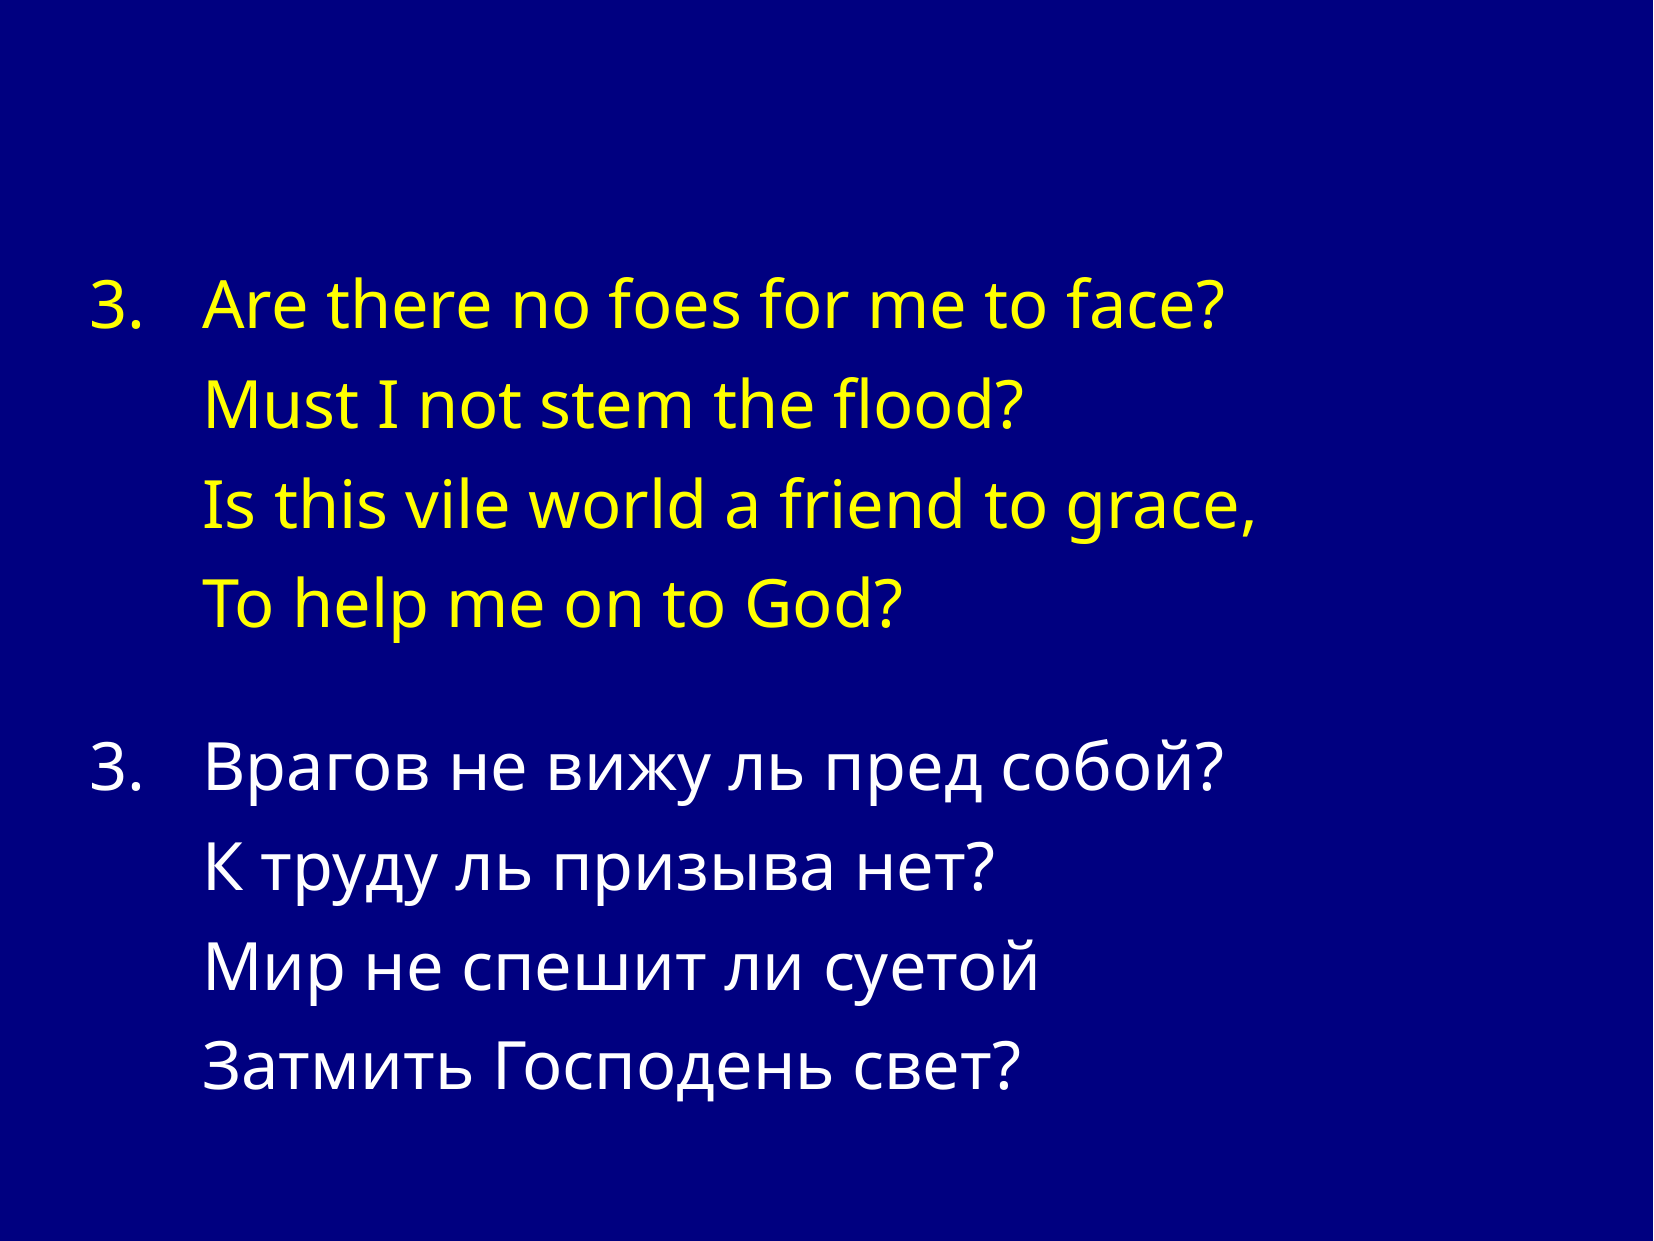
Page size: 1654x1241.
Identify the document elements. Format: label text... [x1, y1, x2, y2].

text_box 3. Врагов не вижу ль пред собой? К труду ль призыва нет? Мир не спешит ли суетой Затмить Господень свет? [75, 412, 1576, 1163]
text_box 3. Are there no foes for me to face? Must I not stem the flood? Is this vile world a friend to grace, To help me on to God? [75, 150, 1576, 412]
